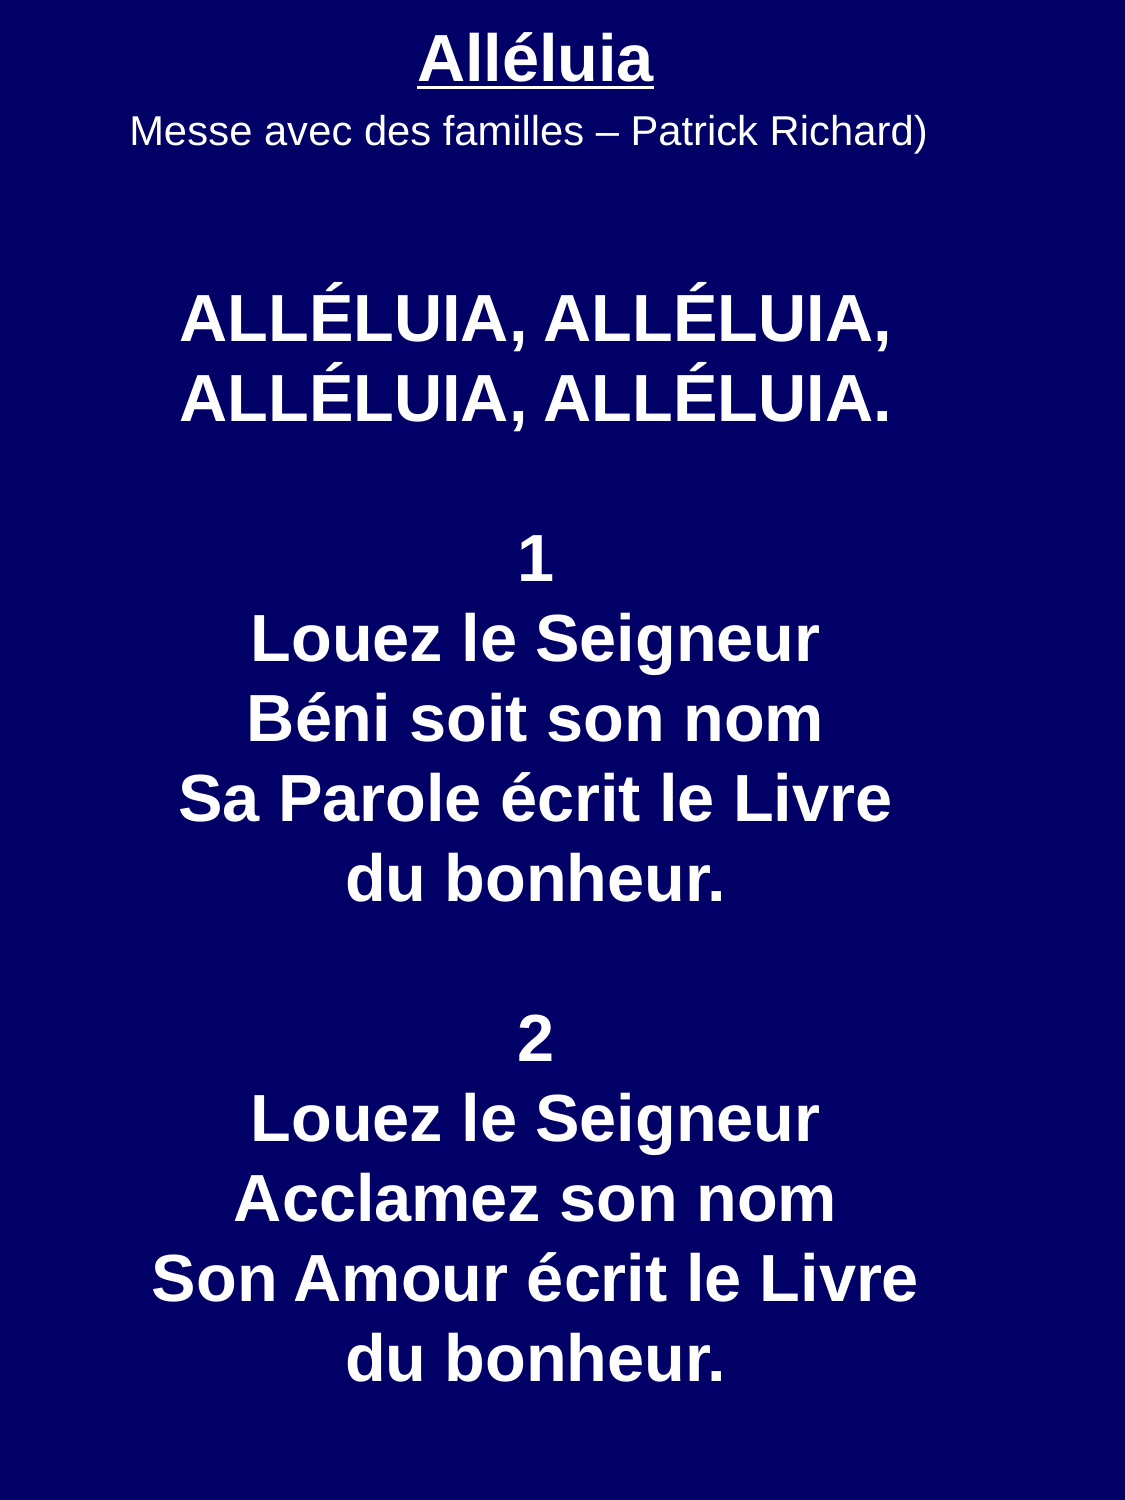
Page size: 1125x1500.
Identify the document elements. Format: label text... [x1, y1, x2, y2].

text_box Alléluia Messe avec des familles – Patrick Richard) ALLÉLUIA, ALLÉLUIA, ALLÉLUIA, ALLÉLUIA. 1 Louez le Seigneur Béni soit son nom Sa Parole écrit le Livre du bonheur. 2 Louez le Seigneur Acclamez son nom Son Amour écrit le Livre du bonheur. [114, 0, 957, 1430]
